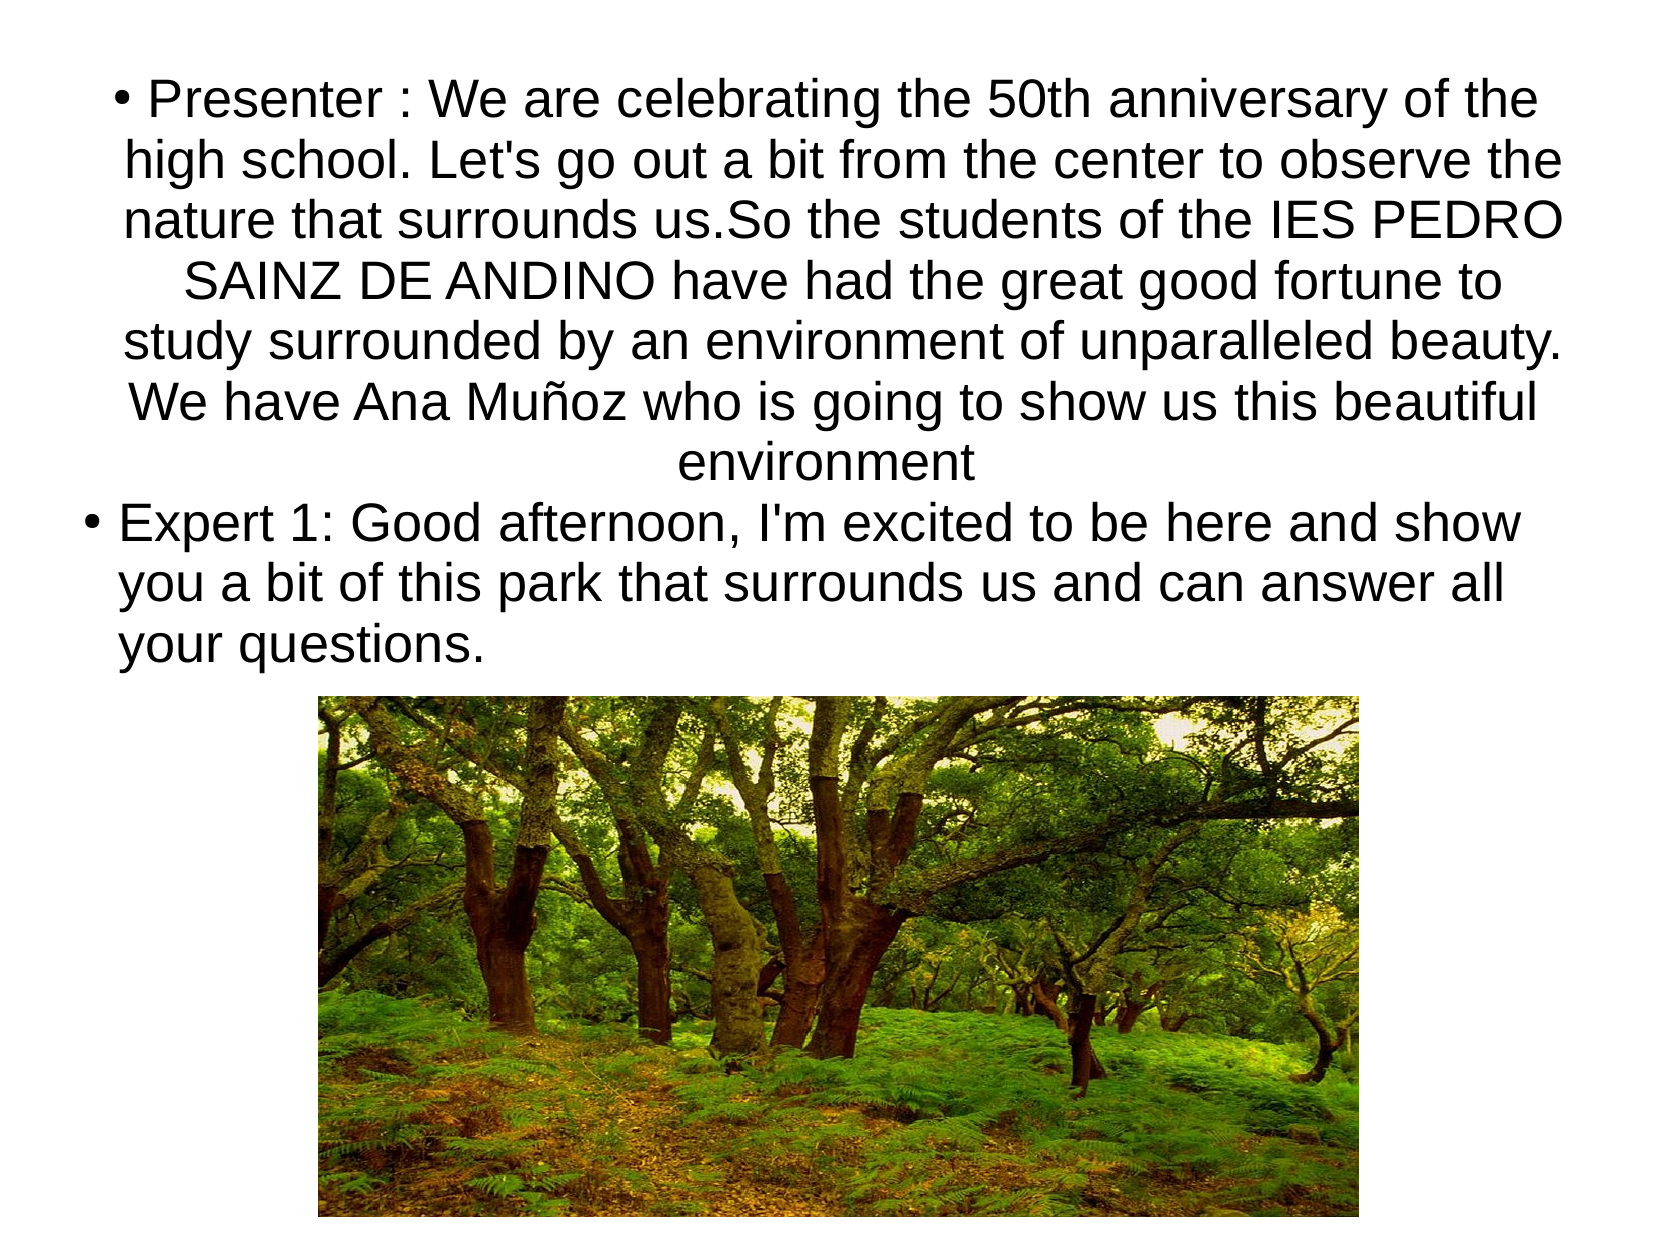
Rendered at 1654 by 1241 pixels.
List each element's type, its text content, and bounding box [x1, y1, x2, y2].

subtitle Presenter : We are celebrating the 50th anniversary of the high school. Let's go out a bit from the center to observe the nature that surrounds us.So the students of the IES PEDRO SAINZ DE ANDINO have had the great good fortune to study surrounded by an environment of unparalleled beauty. We have Ana Muñoz who is going to show us this beautiful environment Expert 1: Good afternoon, I'm excited to be here and show you a bit of this park that surrounds us and can answer all your questions. [82, 49, 1571, 768]
picture [318, 696, 1359, 1217]
